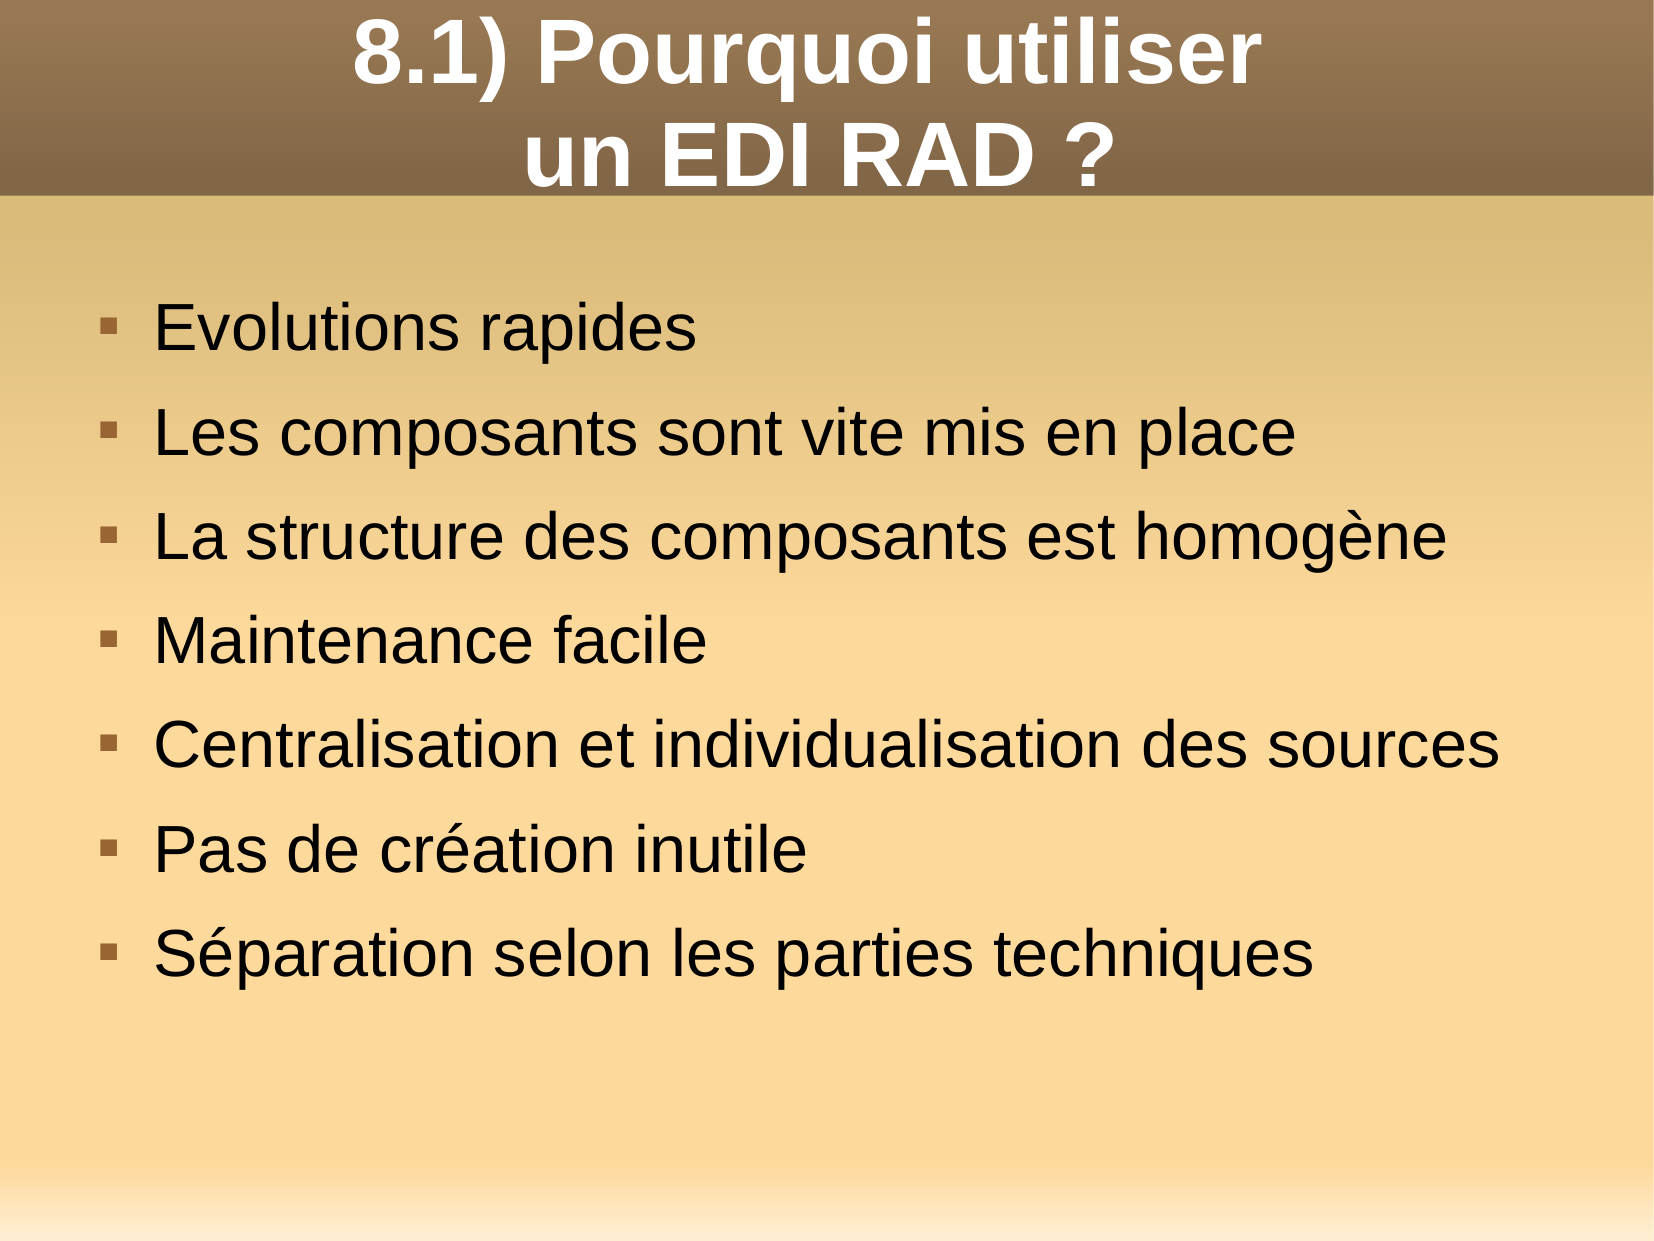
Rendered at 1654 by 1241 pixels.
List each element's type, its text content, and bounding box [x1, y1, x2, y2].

title 8.1) Pourquoi utiliser un EDI RAD ? [76, 1, 1565, 207]
picture [0, 0, 1654, 1241]
list Evolutions rapides Les composants sont vite mis en place La structure des composants est homogène Maintenance facile Centralisation et individualisation des sources Pas de création inutile Séparation selon les parties techniques [82, 290, 1571, 1096]
